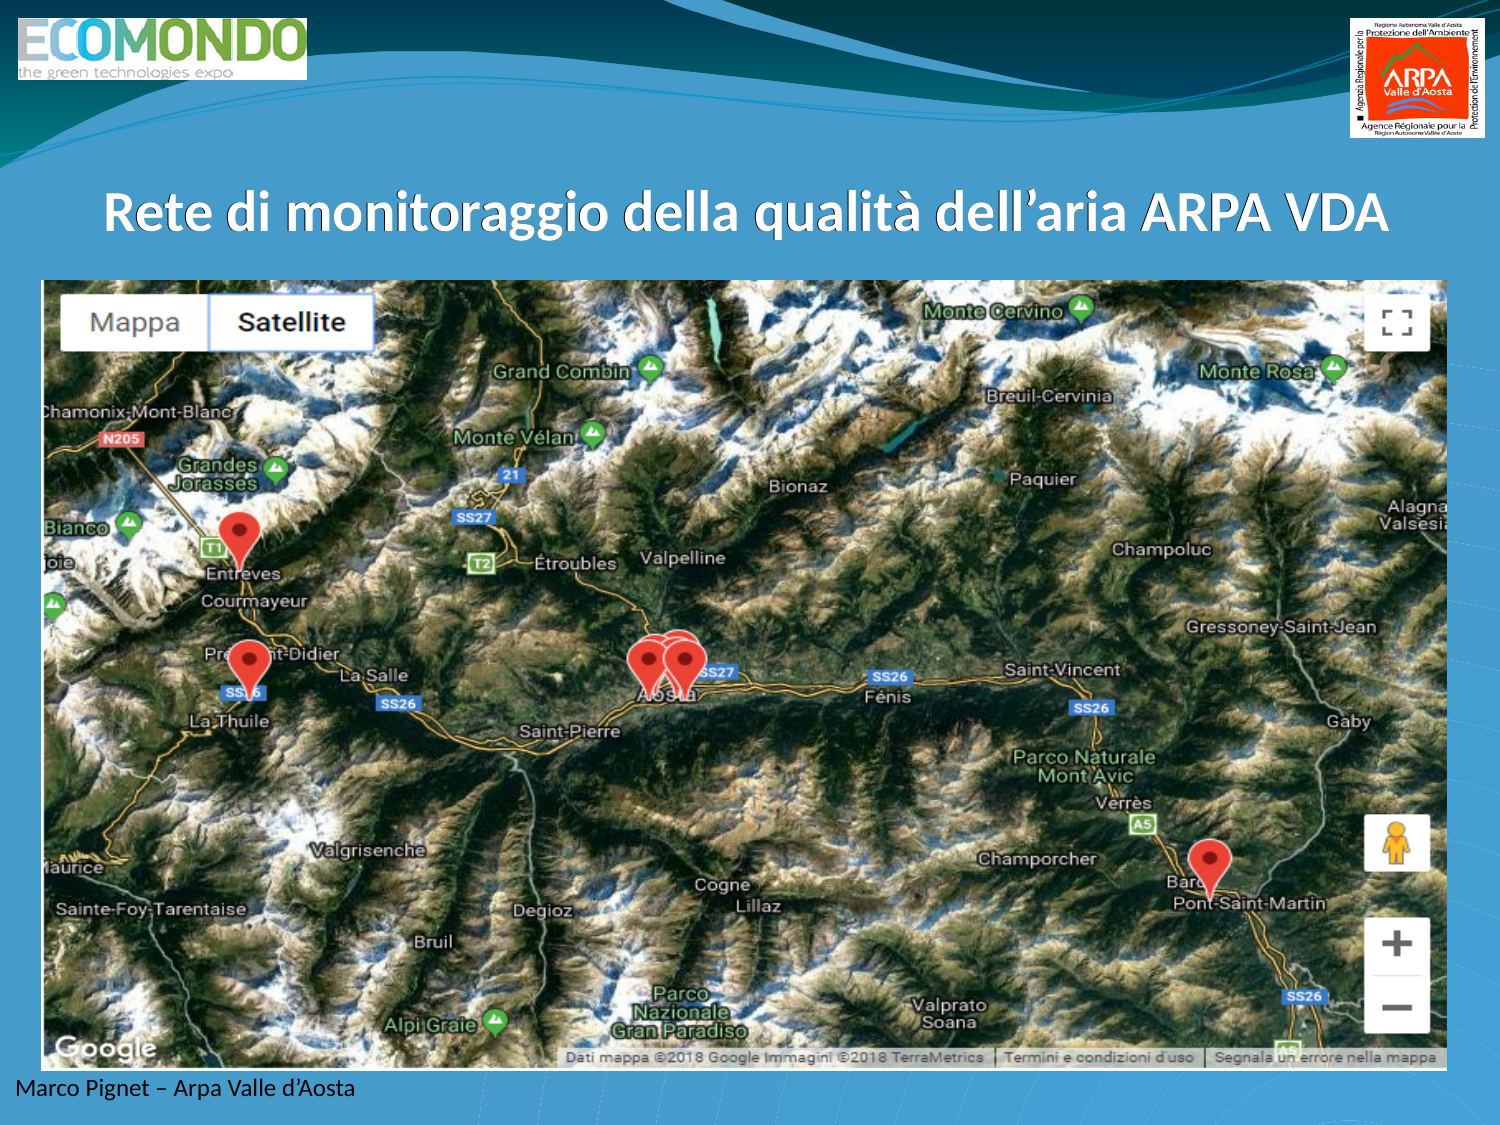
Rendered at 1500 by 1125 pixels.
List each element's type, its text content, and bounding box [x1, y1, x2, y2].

text_box Marco Pignet – Arpa Valle d’Aosta [0, 1064, 821, 1110]
picture [113, 125, 133, 131]
picture [18, 19, 307, 80]
picture [41, 280, 1447, 1071]
picture [1350, 18, 1485, 138]
picture [635, 90, 669, 94]
title Rete di monitoraggio della qualità dell’aria ARPA VDA [0, 141, 1500, 244]
